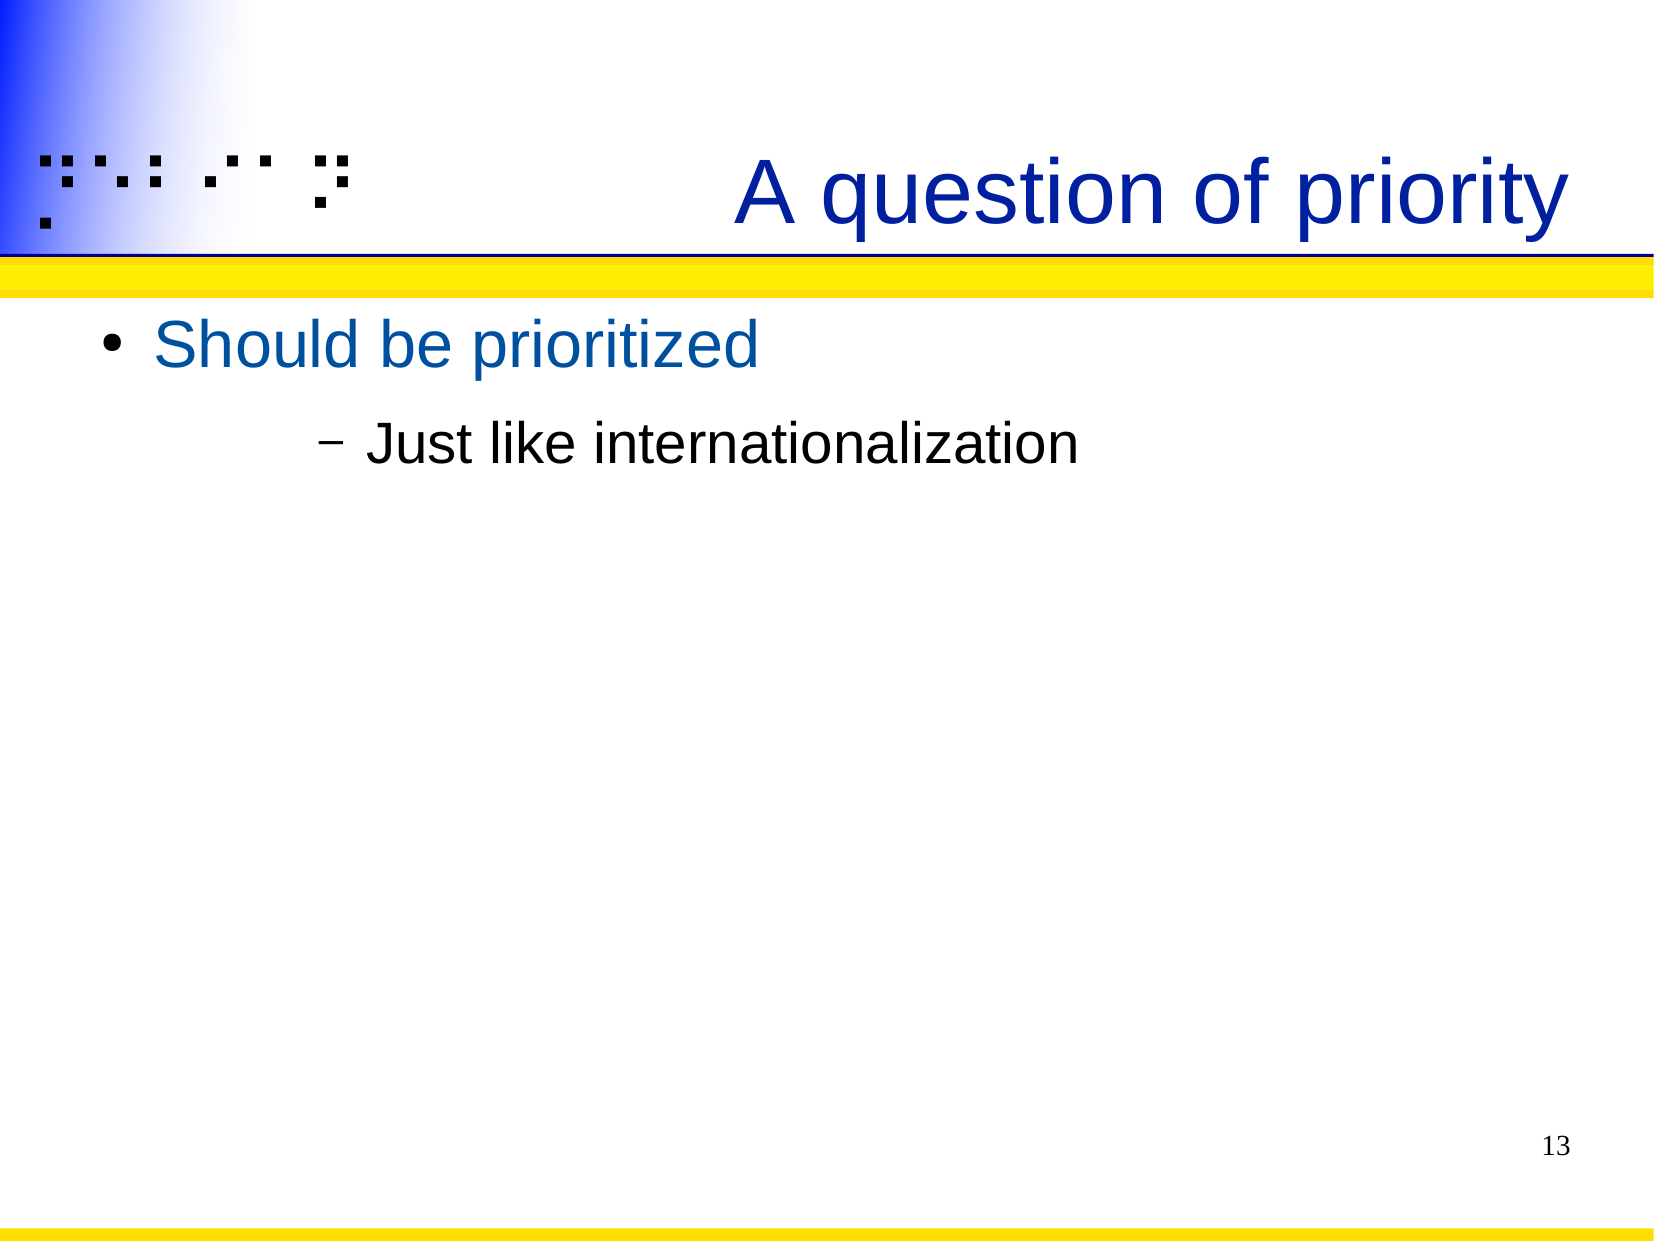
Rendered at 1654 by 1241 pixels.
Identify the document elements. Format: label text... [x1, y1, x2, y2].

list Should be prioritized Just like internationalization [82, 307, 1571, 1126]
title A question of priority [372, 126, 1571, 257]
